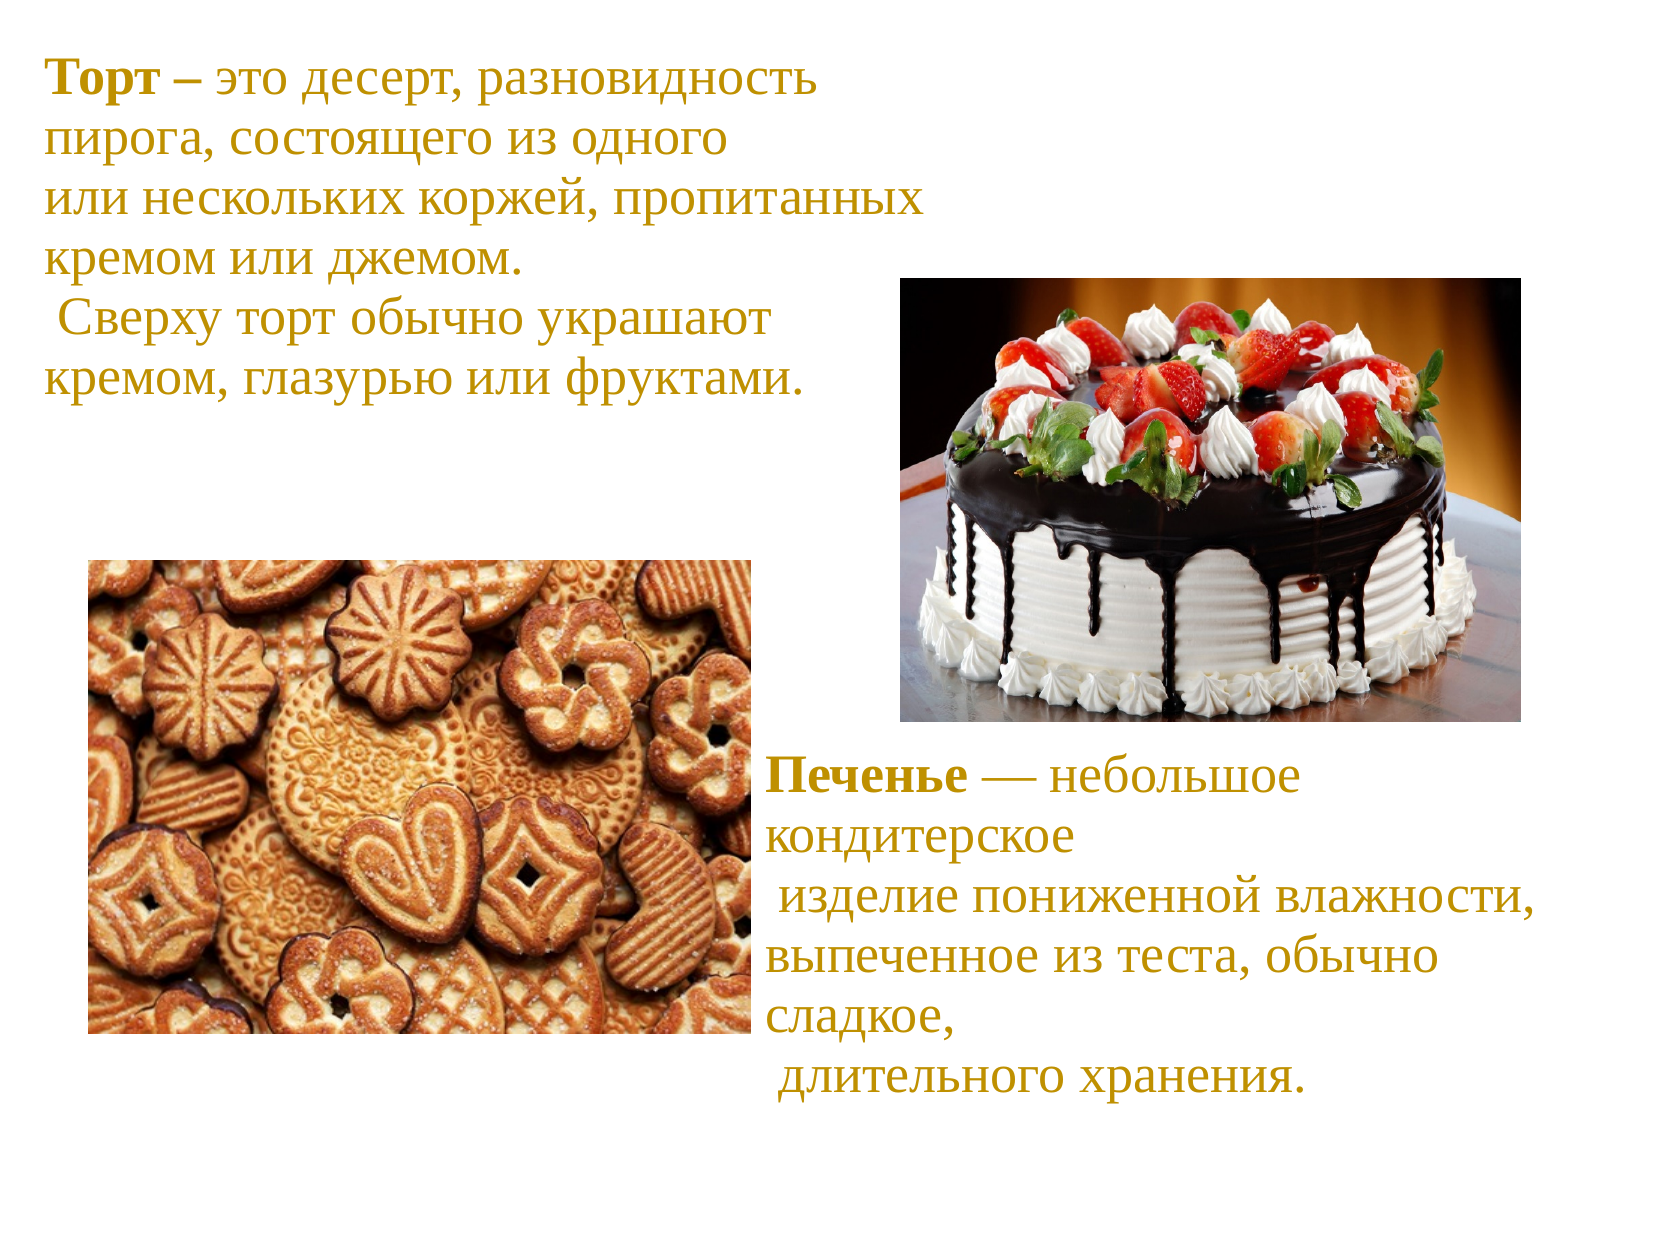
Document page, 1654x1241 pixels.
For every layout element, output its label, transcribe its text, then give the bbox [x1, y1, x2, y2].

text_box Торт – это десерт, разновидность пирога, состоящего из одного или нескольких коржей, пропитанных кремом или джемом. Сверху торт обычно украшают кремом, глазурью или фруктами. [29, 38, 975, 500]
picture [900, 278, 1521, 722]
picture [88, 561, 751, 1034]
text_box Печенье — небольшое кондитерское изделие пониженной влажности, выпеченное из теста, обычно сладкое, длительного хранения. [750, 736, 1595, 1058]
